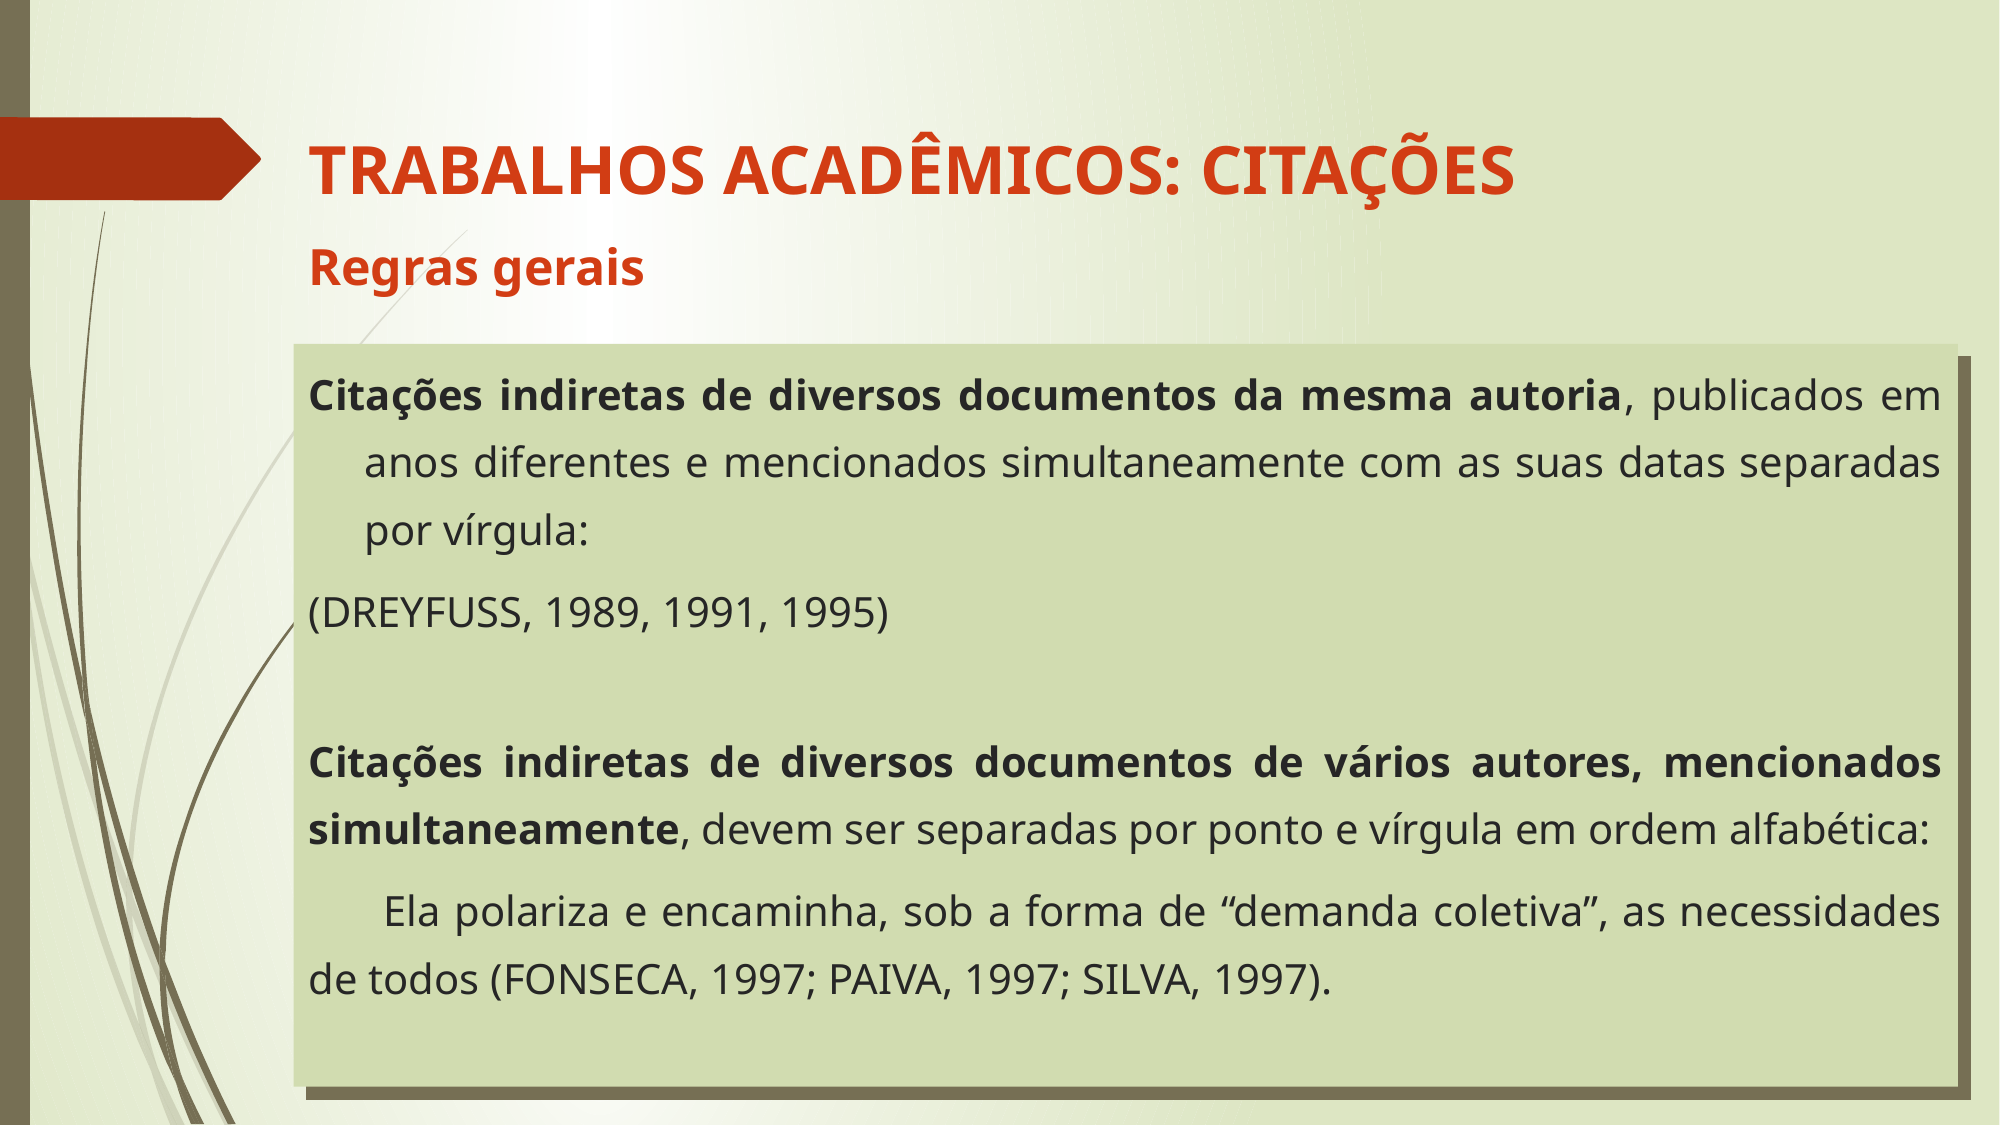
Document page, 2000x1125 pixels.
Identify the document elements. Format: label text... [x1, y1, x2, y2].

list Citações indiretas de diversos documentos da mesma autoria, publicados em anos diferentes e mencionados simultaneamente com as suas datas separadas por vírgula: (DREYFUSS, 1989, 1991, 1995) Citações indiretas de diversos documentos de vários autores, mencionados simultaneamente, devem ser separadas por ponto e vírgula em ordem alfabética: Ela polariza e encaminha, sob a forma de “demanda coletiva”, as necessidades de todos (FONSECA, 1997; PAIVA, 1997; SILVA, 1997). [293, 343, 1958, 1087]
text_box Regras gerais [293, 228, 1872, 330]
text_box TRABALHOS ACADÊMICOS: CITAÇÕES [293, 120, 1937, 233]
